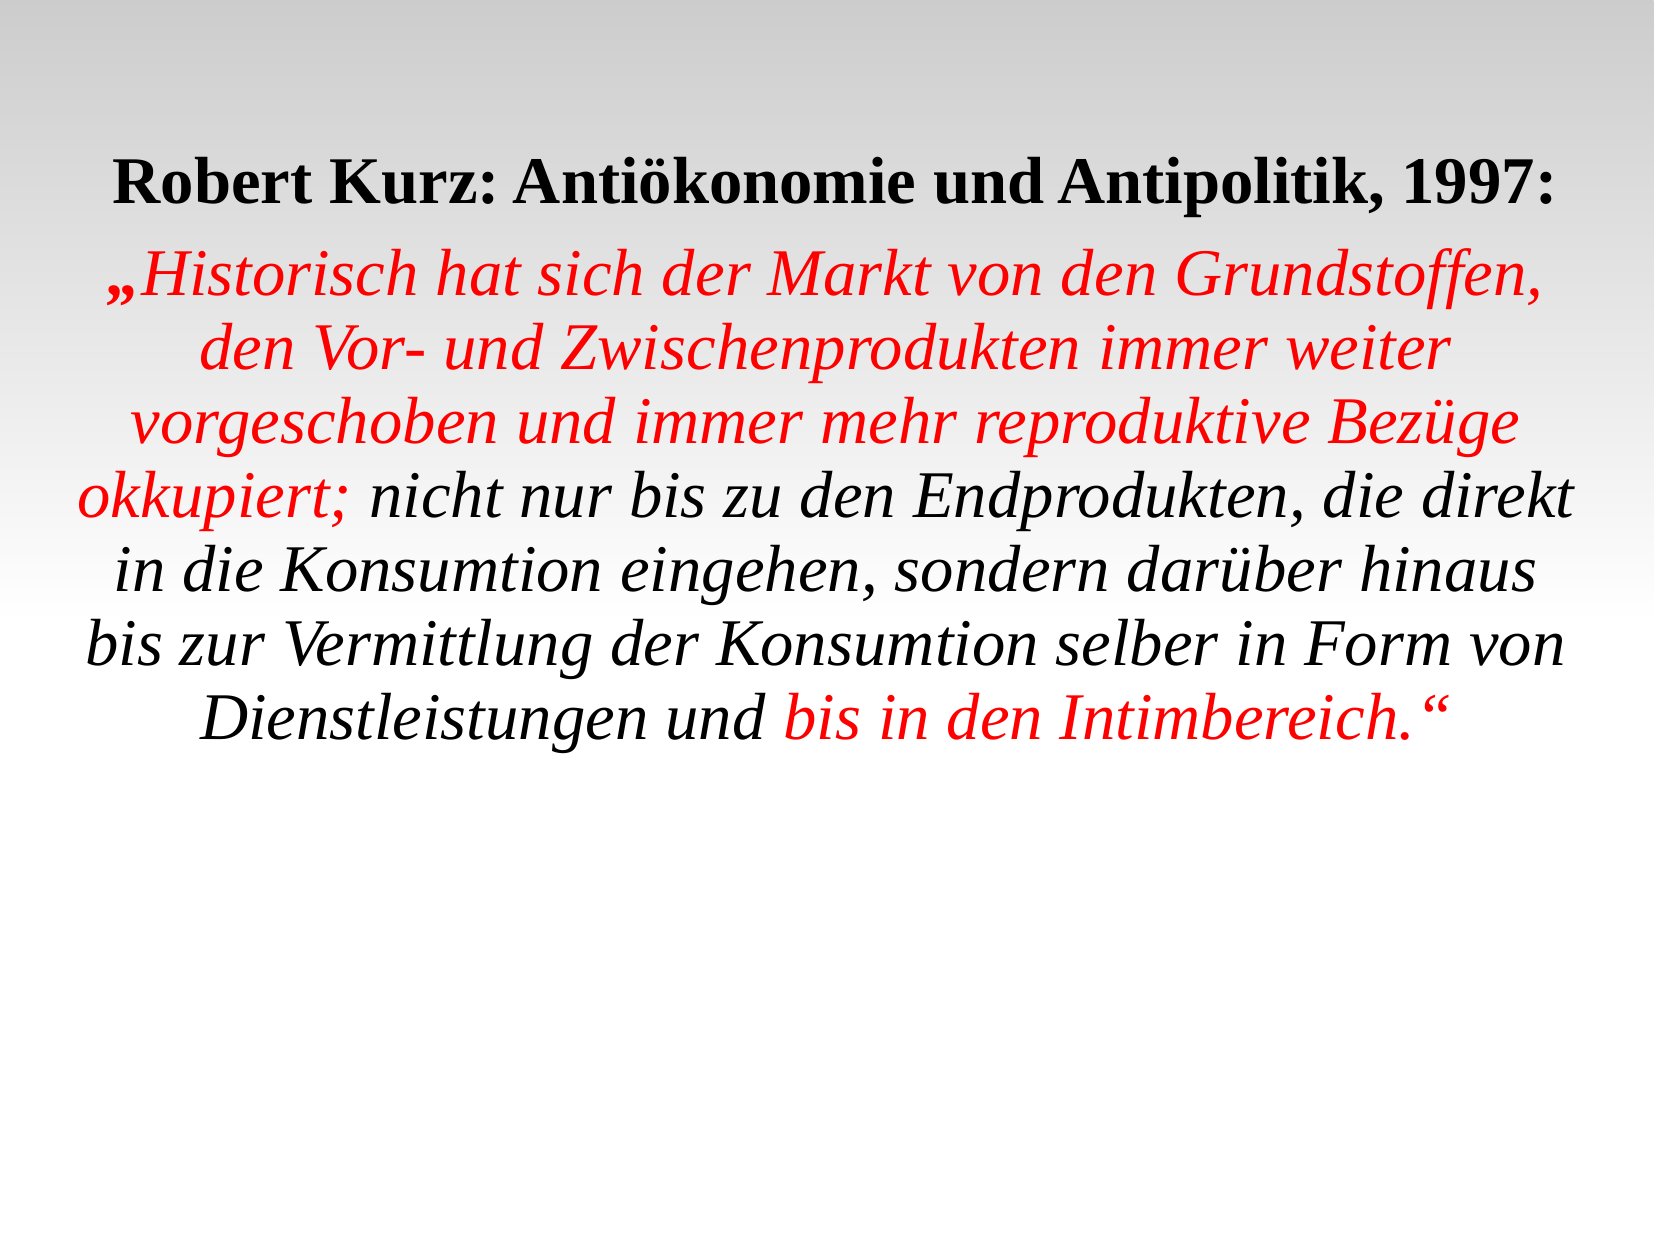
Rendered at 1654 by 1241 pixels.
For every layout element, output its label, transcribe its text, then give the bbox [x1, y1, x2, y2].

text_box Robert Kurz: Antiökonomie und Antipolitik, 1997: „Historisch hat sich der Markt von den Grundstoffen, den Vor- und Zwischenprodukten immer weiter vorgeschoben und immer mehr reproduktive Bezüge okkupiert; nicht nur bis zu den Endprodukten, die direkt in die Konsumtion eingehen, sondern darüber hinaus bis zur Vermittlung der Konsumtion selber in Form von Dienstleistungen und bis in den Intimbereich.“ [59, 135, 1595, 762]
